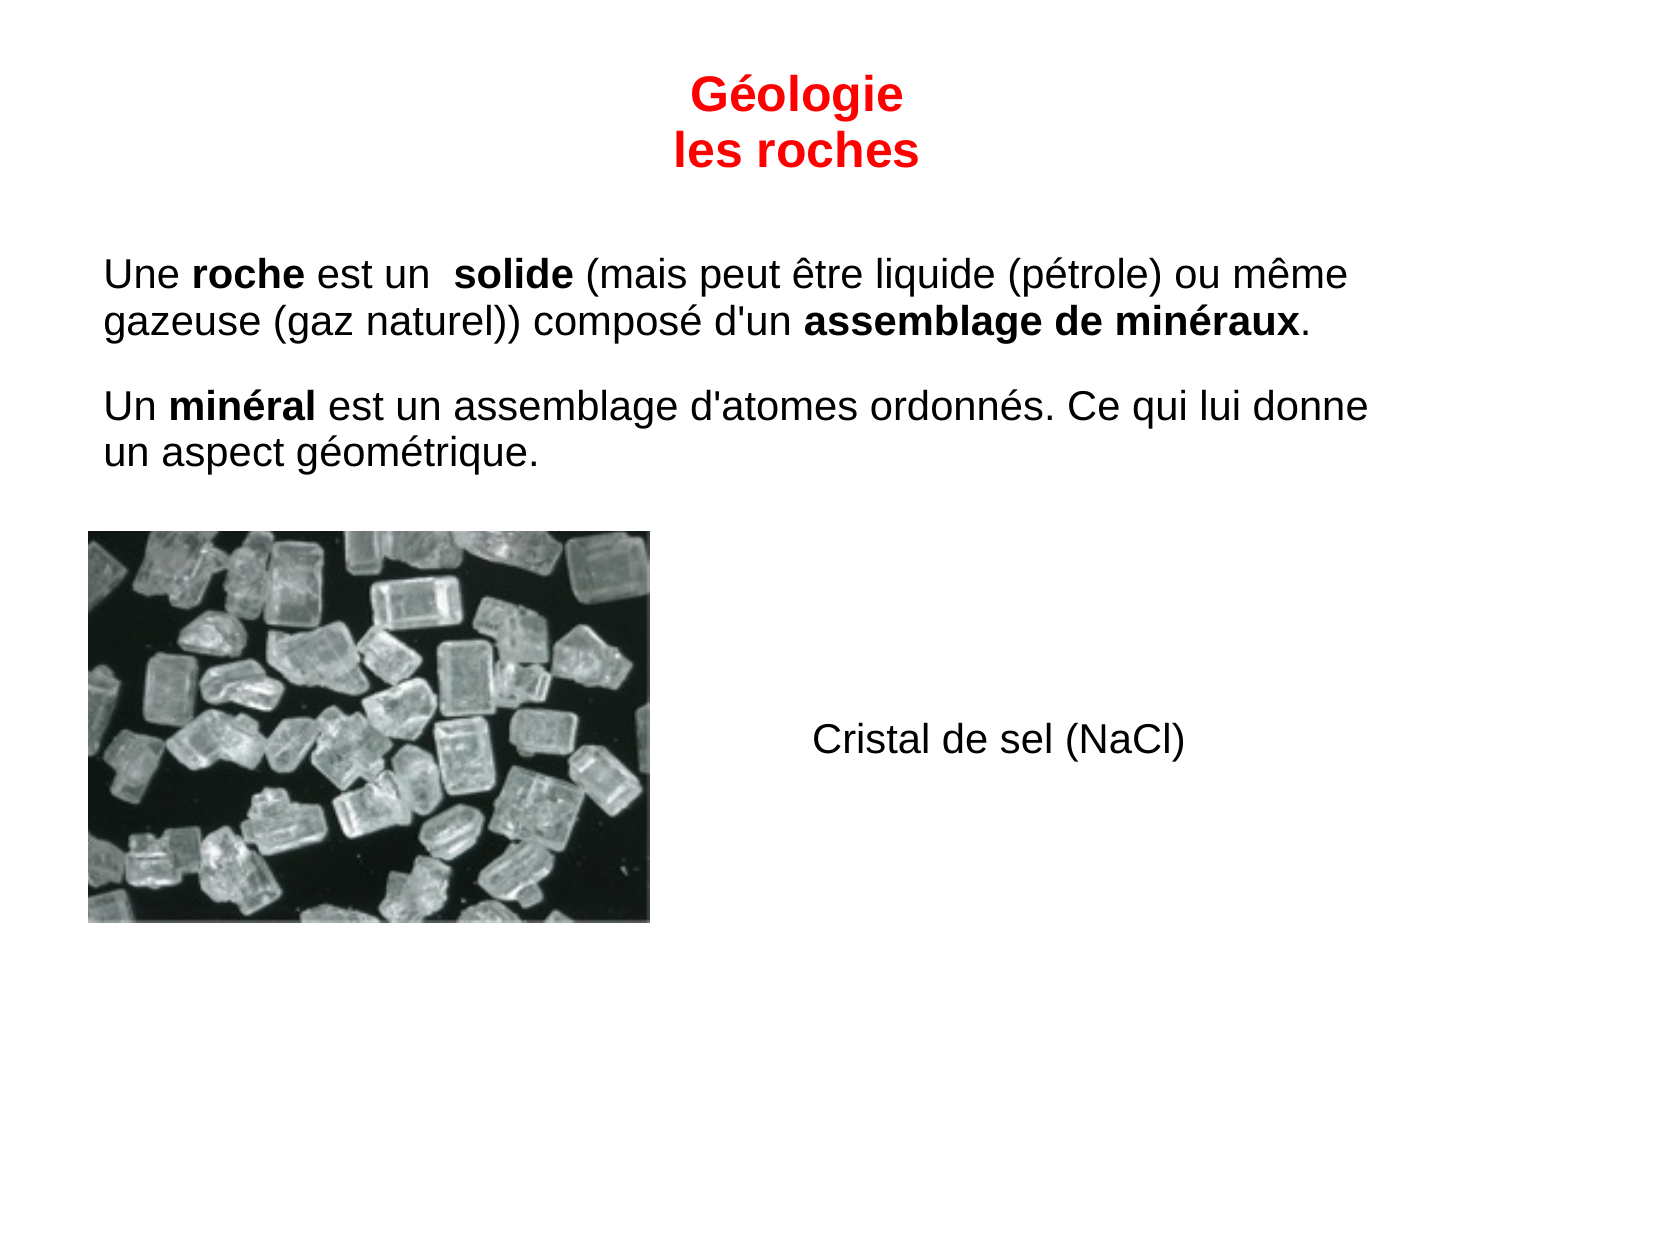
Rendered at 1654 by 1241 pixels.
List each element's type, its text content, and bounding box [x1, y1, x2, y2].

text_box Un minéral est un assemblage d'atomes ordonnés. Ce qui lui donne un aspect géométrique. [88, 355, 1418, 532]
text_box Géologie les roches [561, 59, 1034, 197]
text_box Cristal de sel (NaCl) [797, 708, 1201, 771]
picture [88, 531, 650, 923]
text_box Une roche est un solide (mais peut être liquide (pétrole) ou même gazeuse (gaz naturel)) composé d'un assemblage de minéraux. [88, 197, 1506, 355]
